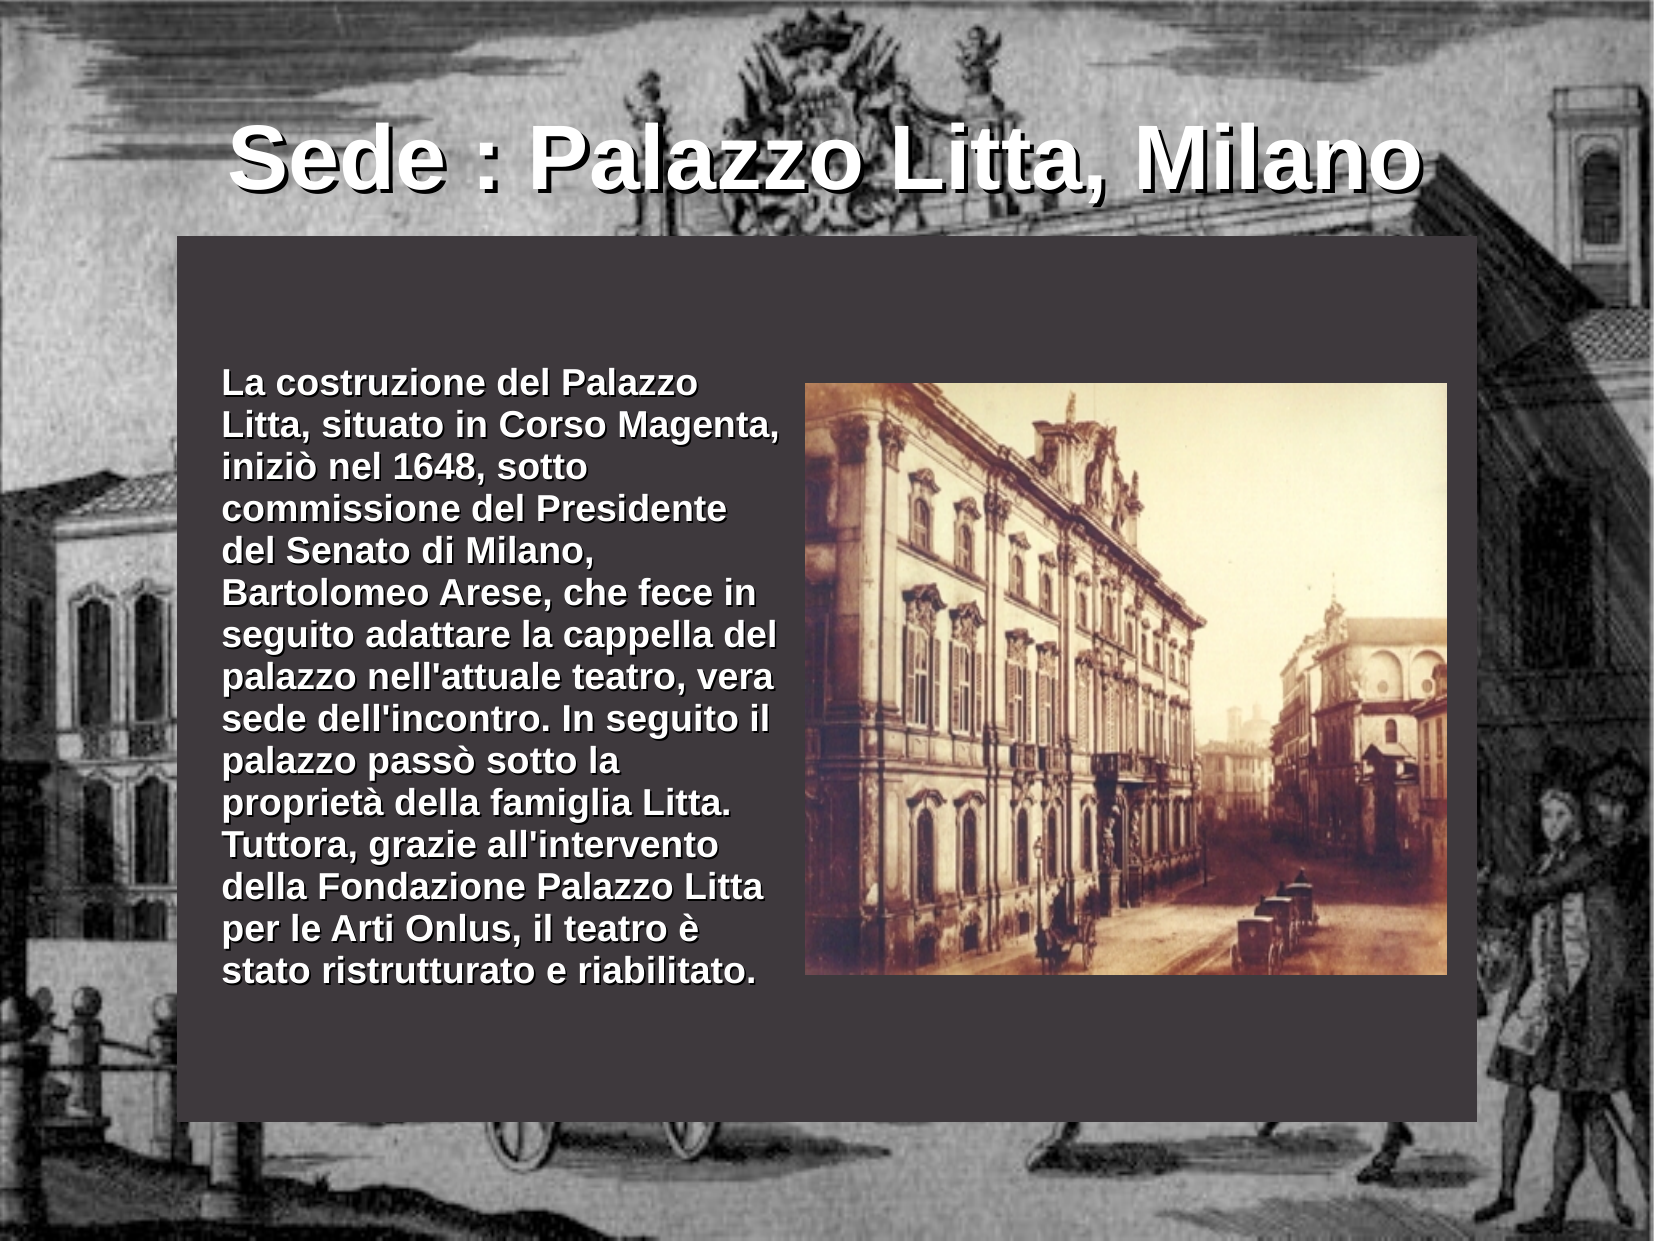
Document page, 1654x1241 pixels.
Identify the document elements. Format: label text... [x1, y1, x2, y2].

text_box La costruzione del Palazzo Litta, situato in Corso Magenta, iniziò nel 1648, sotto commissione del Presidente del Senato di Milano, Bartolomeo Arese, che fece in seguito adattare la cappella del palazzo nell'attuale teatro, vera sede dell'incontro. In seguito il palazzo passò sotto la proprietà della famiglia Litta. Tuttora, grazie all'intervento della Fondazione Palazzo Litta per le Arti Onlus, il teatro è stato ristrutturato e riabilitato. [206, 354, 798, 1018]
title Sede : Palazzo Litta, Milano [82, 49, 1571, 257]
picture [177, 236, 1477, 1123]
